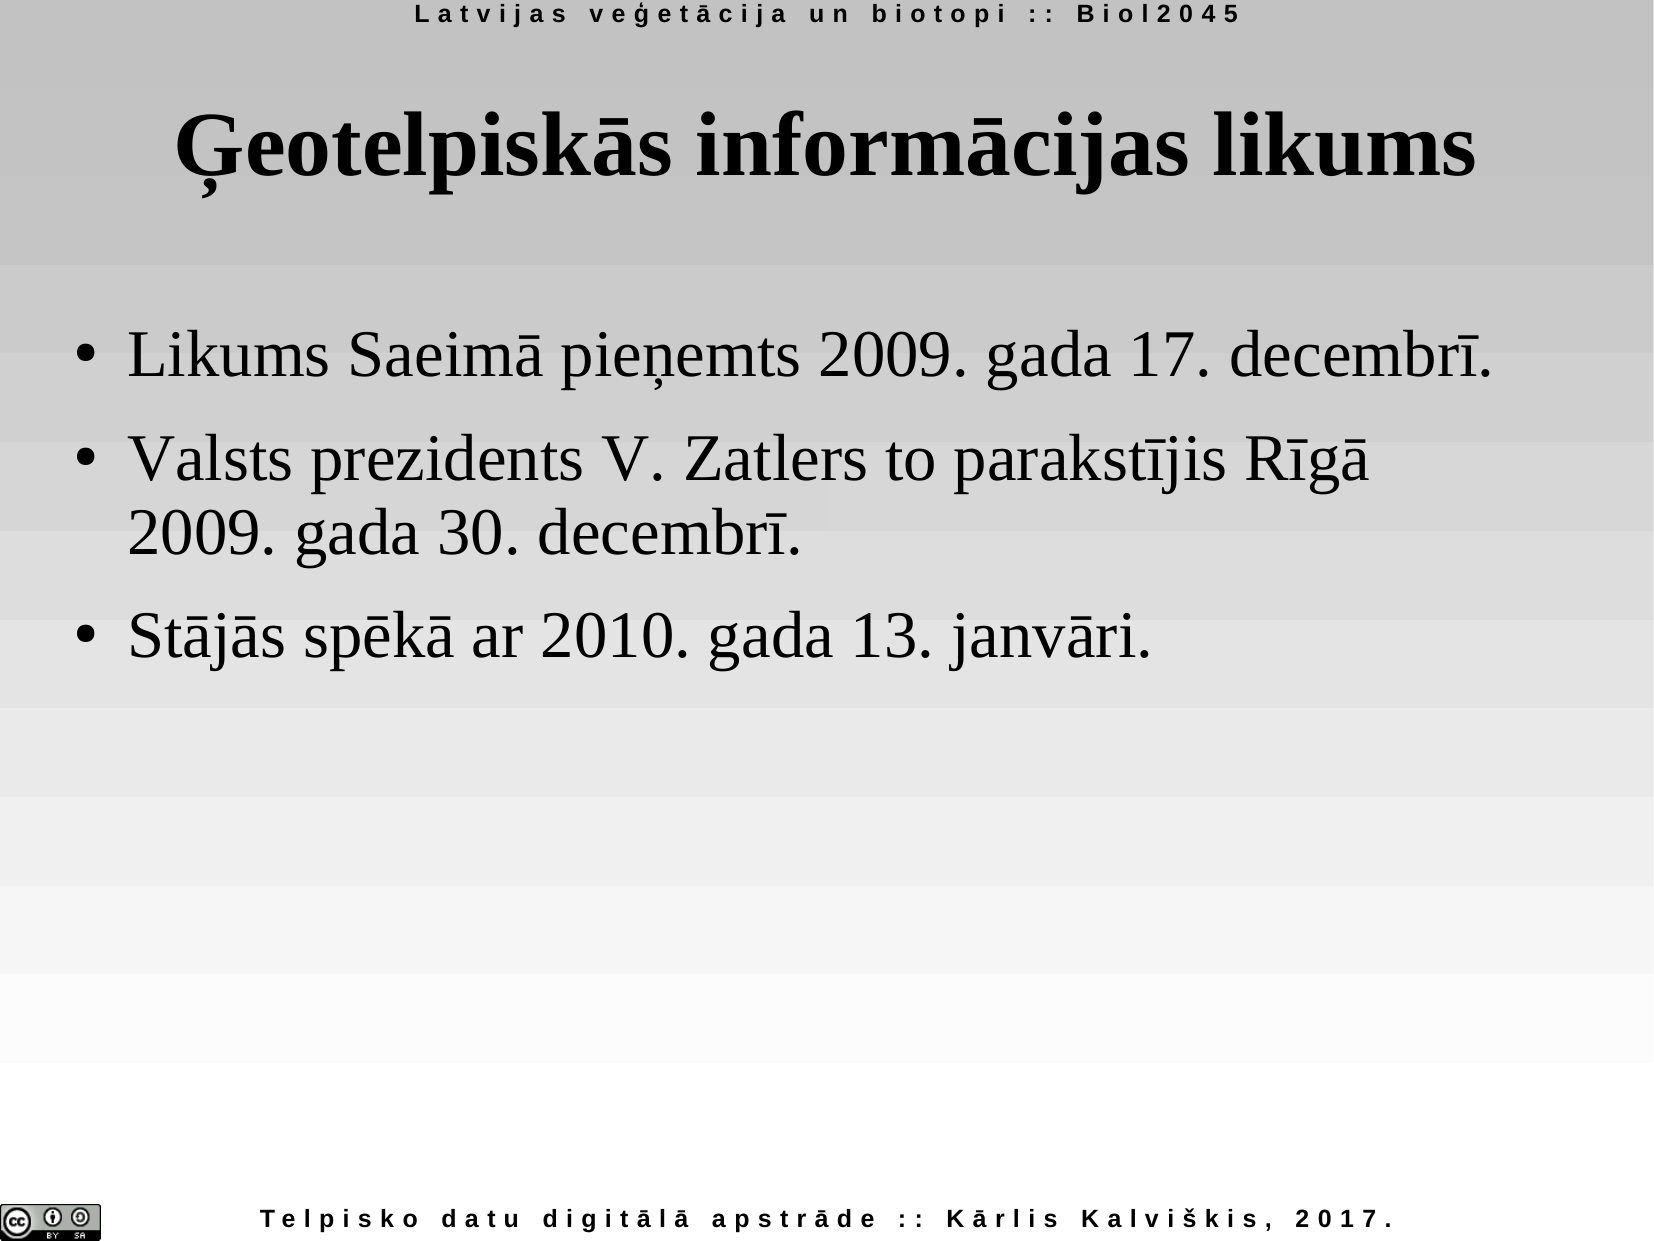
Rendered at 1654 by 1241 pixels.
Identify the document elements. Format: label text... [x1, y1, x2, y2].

picture [0, 287, 1654, 1241]
list Likums Saeimā pieņemts 2009. gada 17. decembrī. Valsts prezidents V. Zatlers to parakstījis Rīgā 2009. gada 30. decembrī. Stājās spēkā ar 2010. gada 13. janvāri. [56, 317, 1600, 1175]
title Ģeotelpiskās informācijas likums [0, 1, 1654, 287]
